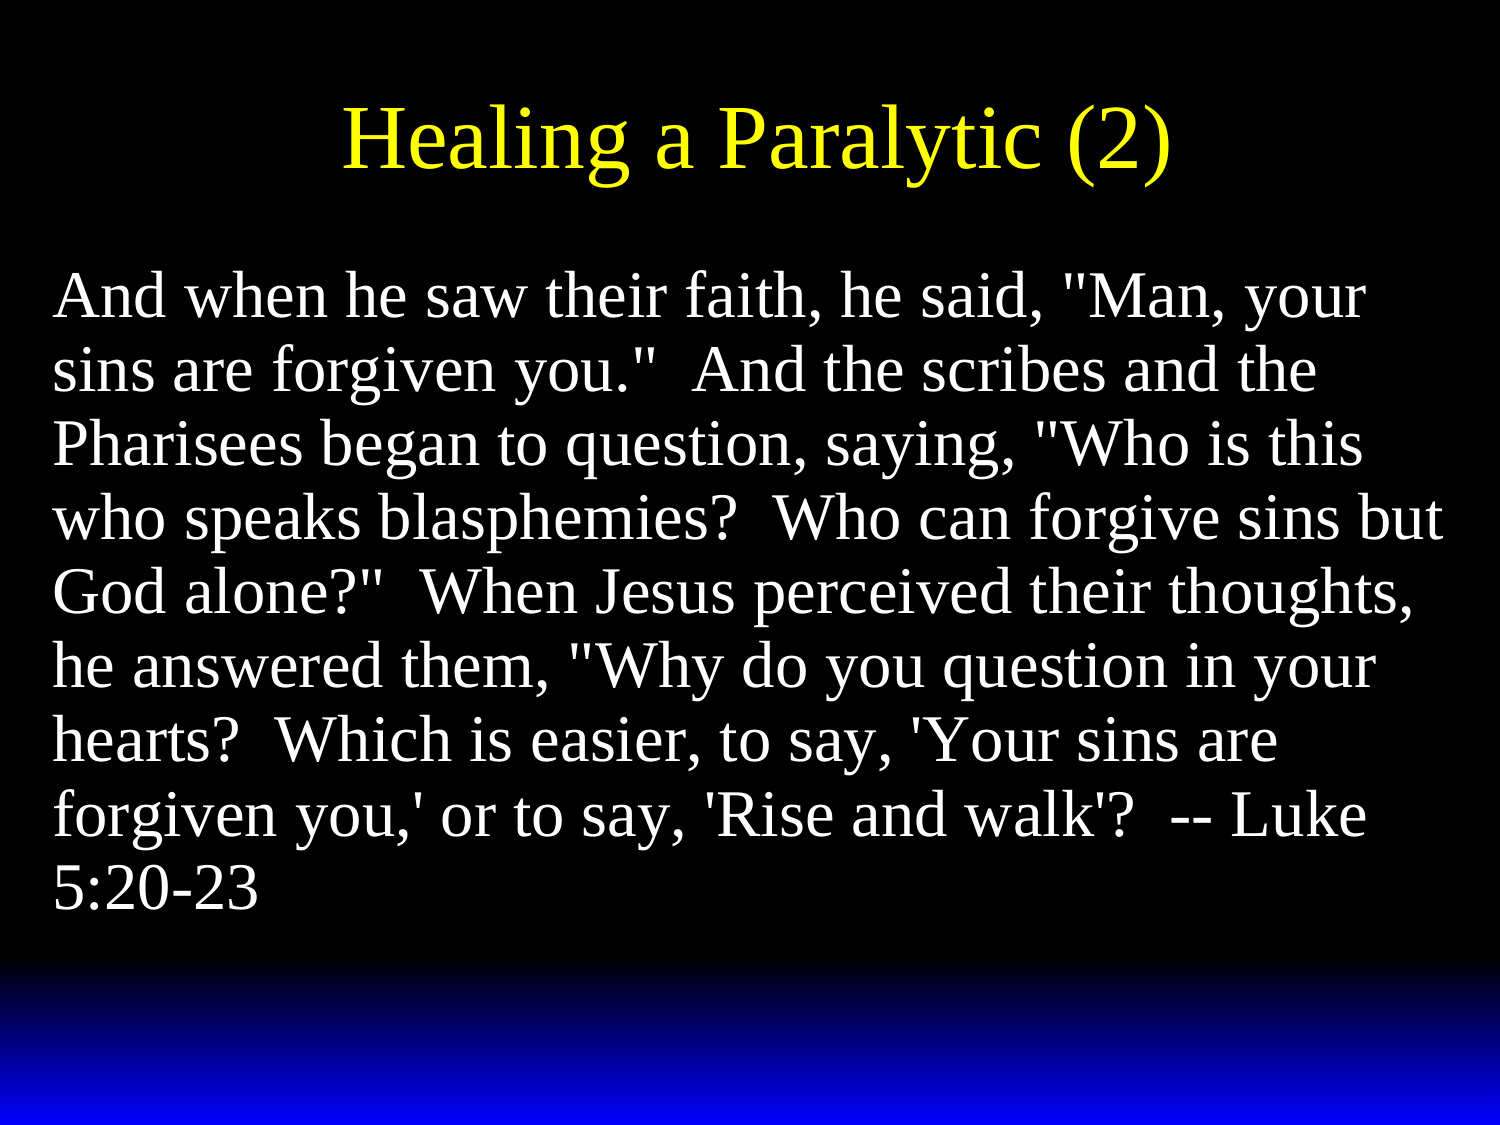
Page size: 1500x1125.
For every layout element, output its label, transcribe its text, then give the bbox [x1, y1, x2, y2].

text_box And when he saw their faith, he said, "Man, your sins are forgiven you." And the scribes and the Pharisees began to question, saying, "Who is this who speaks blasphemies? Who can forgive sins but God alone?" When Jesus perceived their thoughts, he answered them, "Why do you question in your hearts? Which is easier, to say, 'Your sins are forgiven you,' or to say, 'Rise and walk'? -- Luke 5:20-23 [37, 250, 1463, 933]
title Healing a Paralytic (2) [82, 44, 1433, 231]
